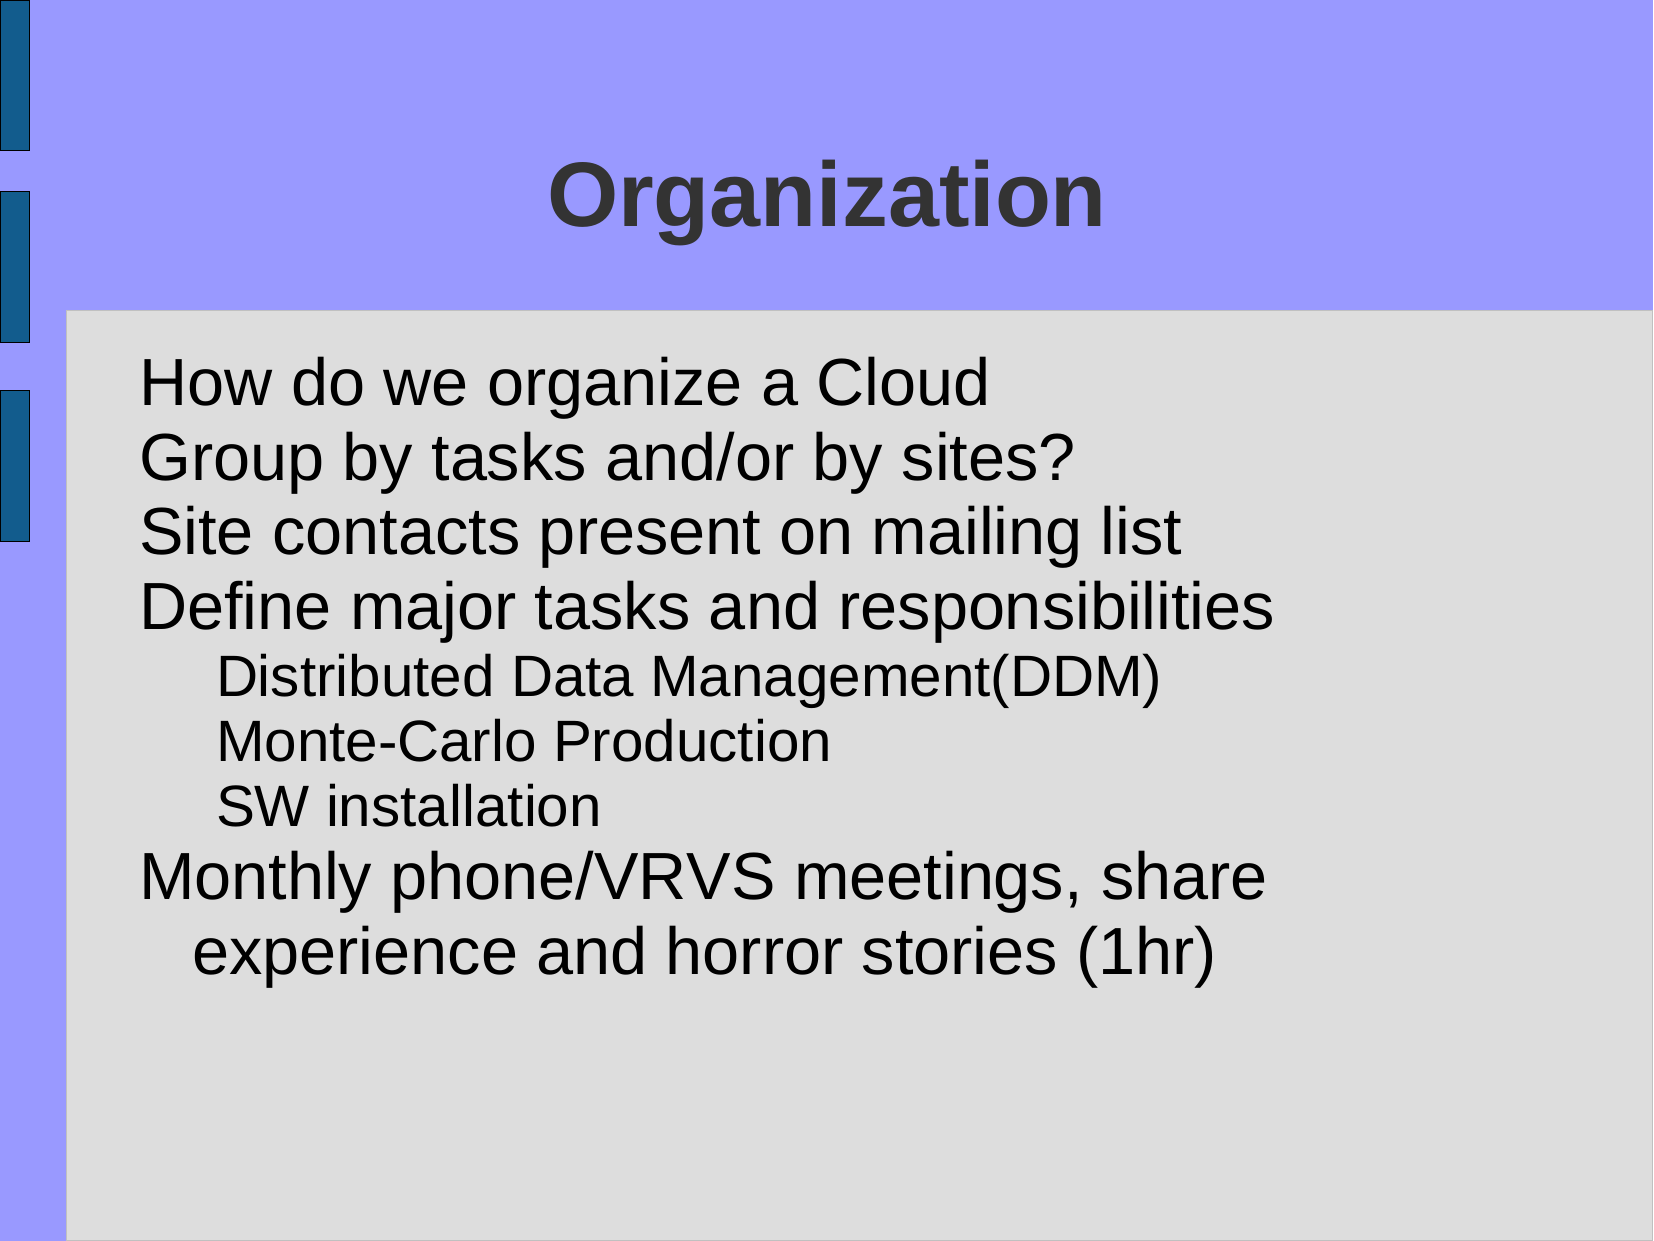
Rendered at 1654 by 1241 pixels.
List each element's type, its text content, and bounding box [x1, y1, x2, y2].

title Organization [121, 91, 1534, 299]
list How do we organize a Cloud Group by tasks and/or by sites? Site contacts present on mailing list Define major tasks and responsibilities Distributed Data Management(DDM) Monte-Carlo Production SW installation Monthly phone/VRVS meetings, share experience and horror stories (1hr) [121, 344, 1534, 1127]
